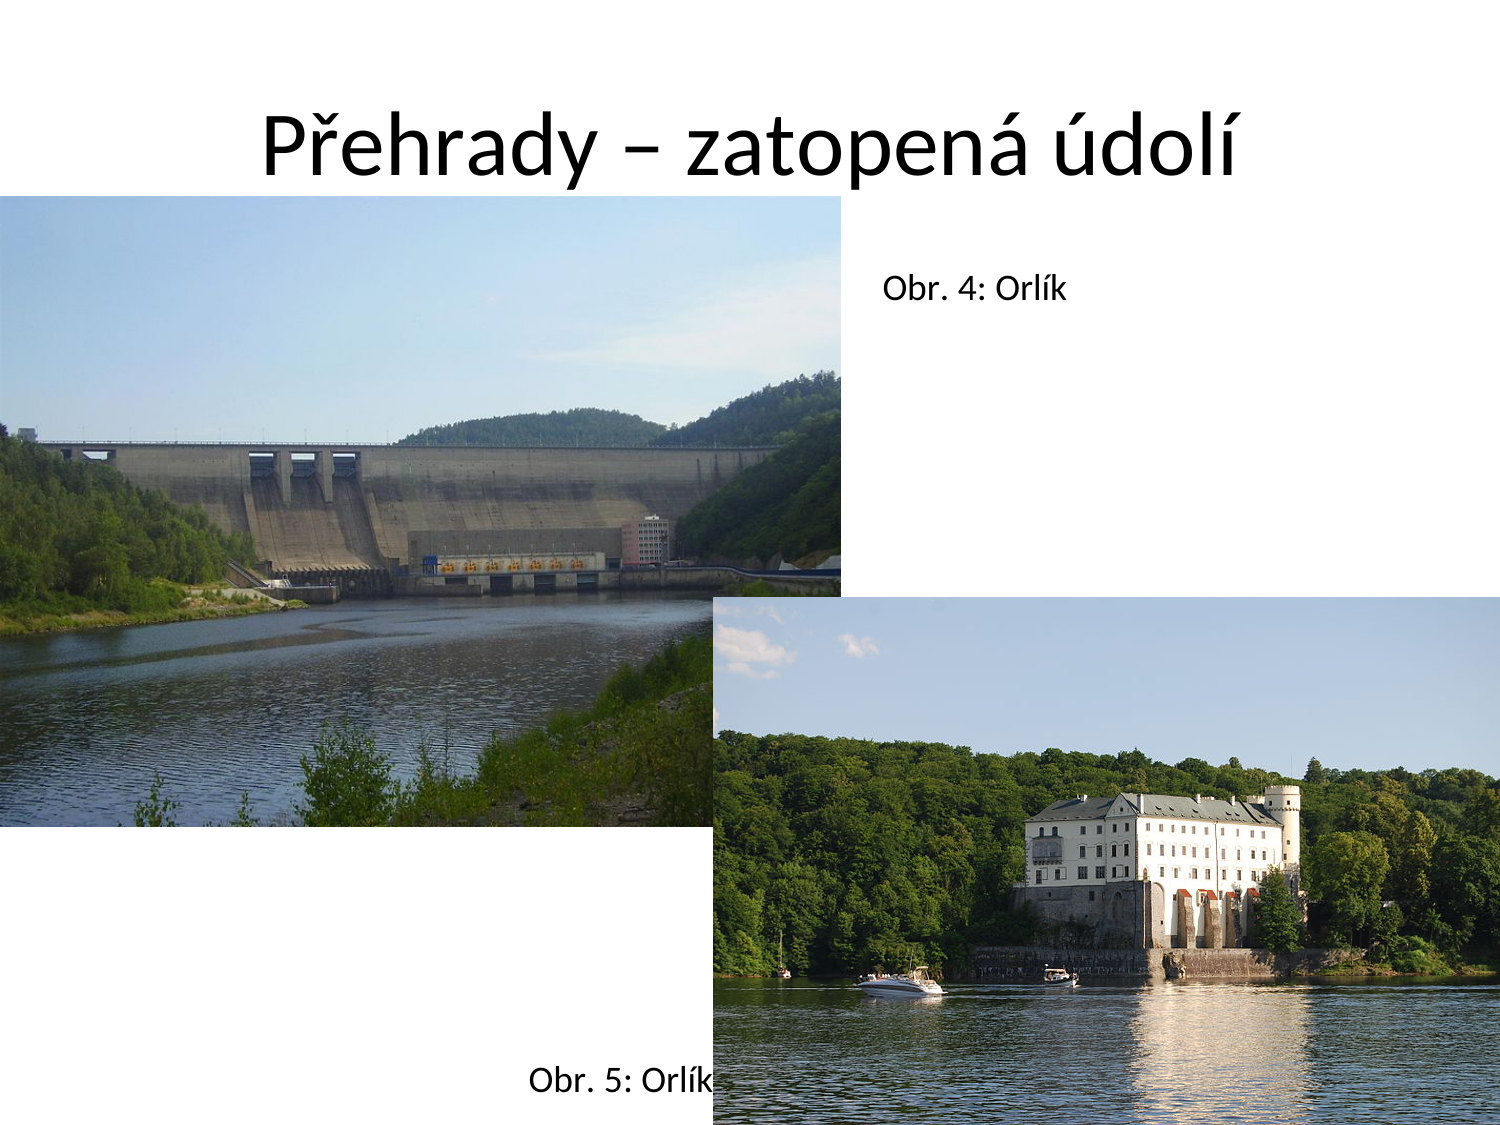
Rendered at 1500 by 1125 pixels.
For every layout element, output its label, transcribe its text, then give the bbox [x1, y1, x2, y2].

text_box Obr. 5: Orlík [513, 1046, 787, 1108]
text_box Obr. 4: Orlík [867, 255, 1083, 316]
text_box [0, 196, 841, 827]
title Přehrady – zatopená údolí [75, 45, 1426, 233]
picture [713, 597, 1500, 1125]
